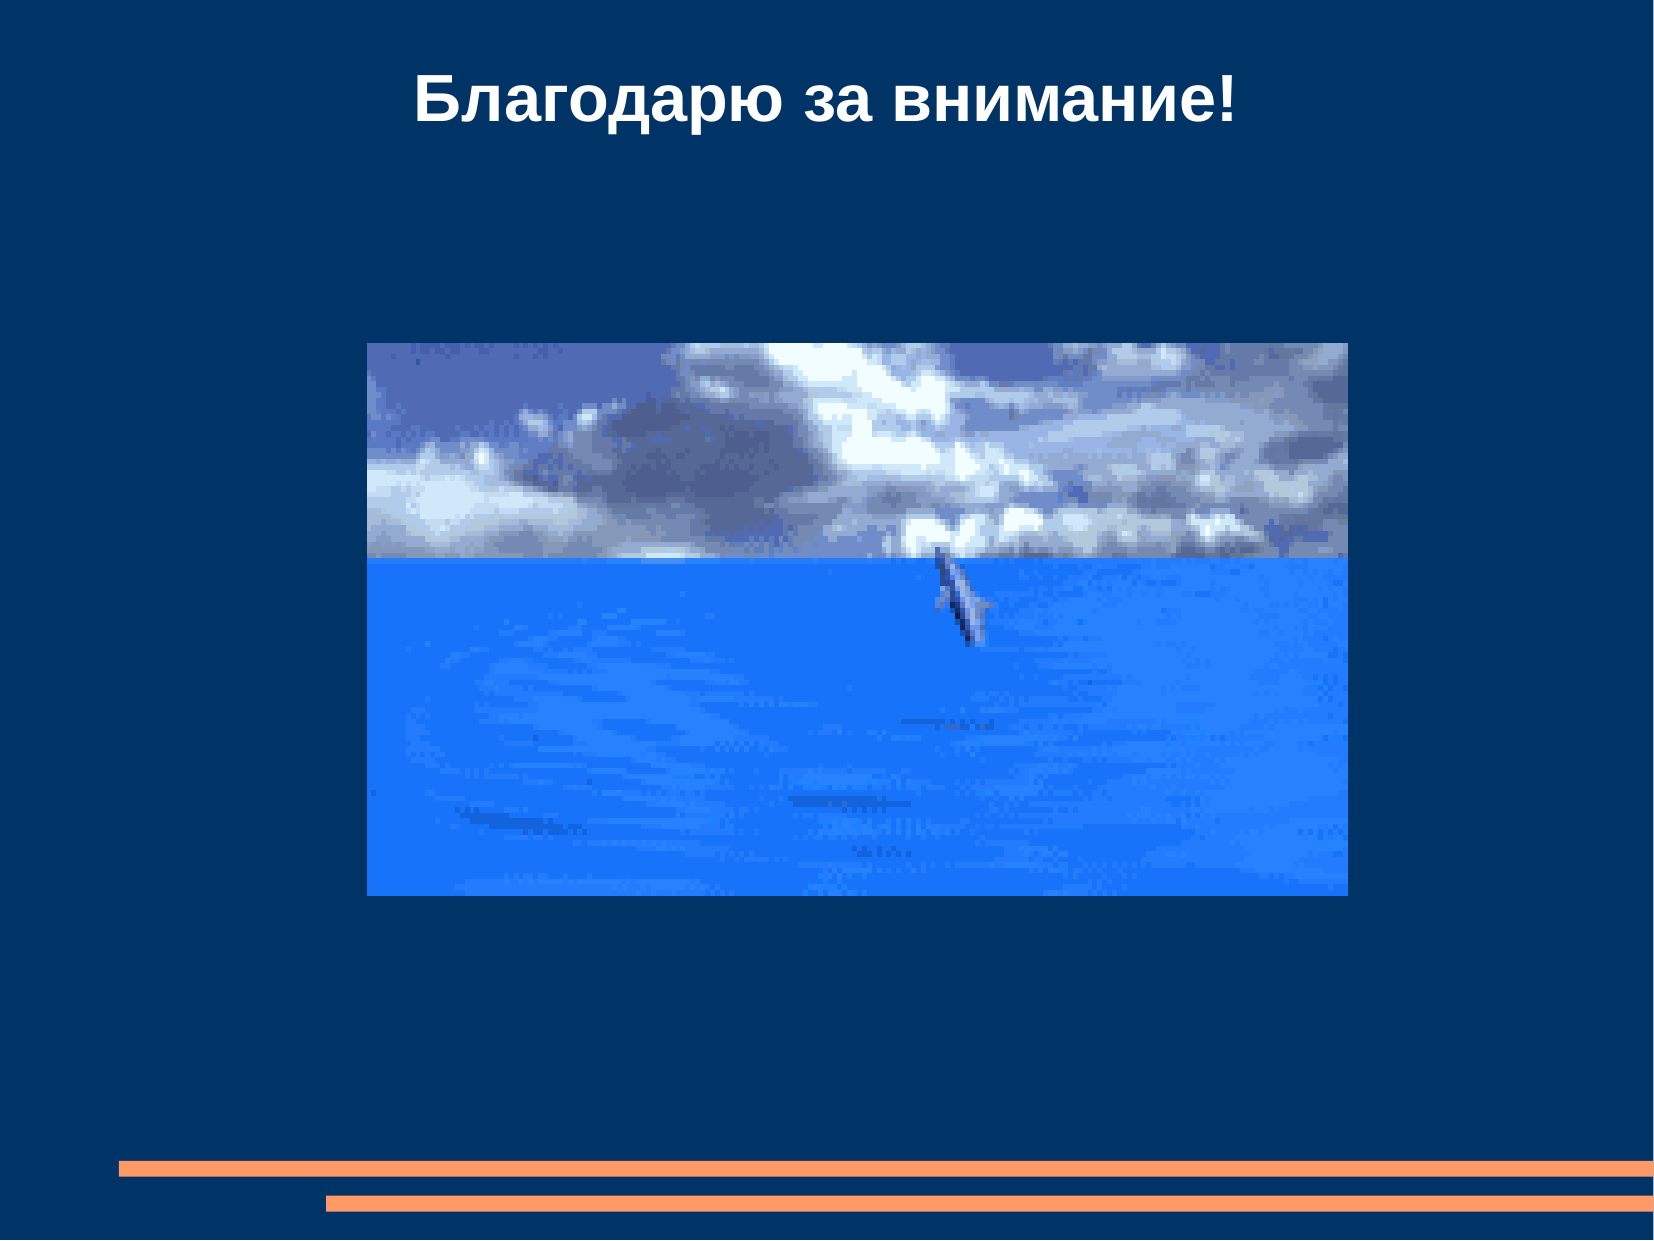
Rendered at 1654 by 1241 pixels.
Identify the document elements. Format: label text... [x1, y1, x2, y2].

text_box Благодарю за внимание! [30, 53, 1623, 362]
picture [367, 343, 1348, 896]
